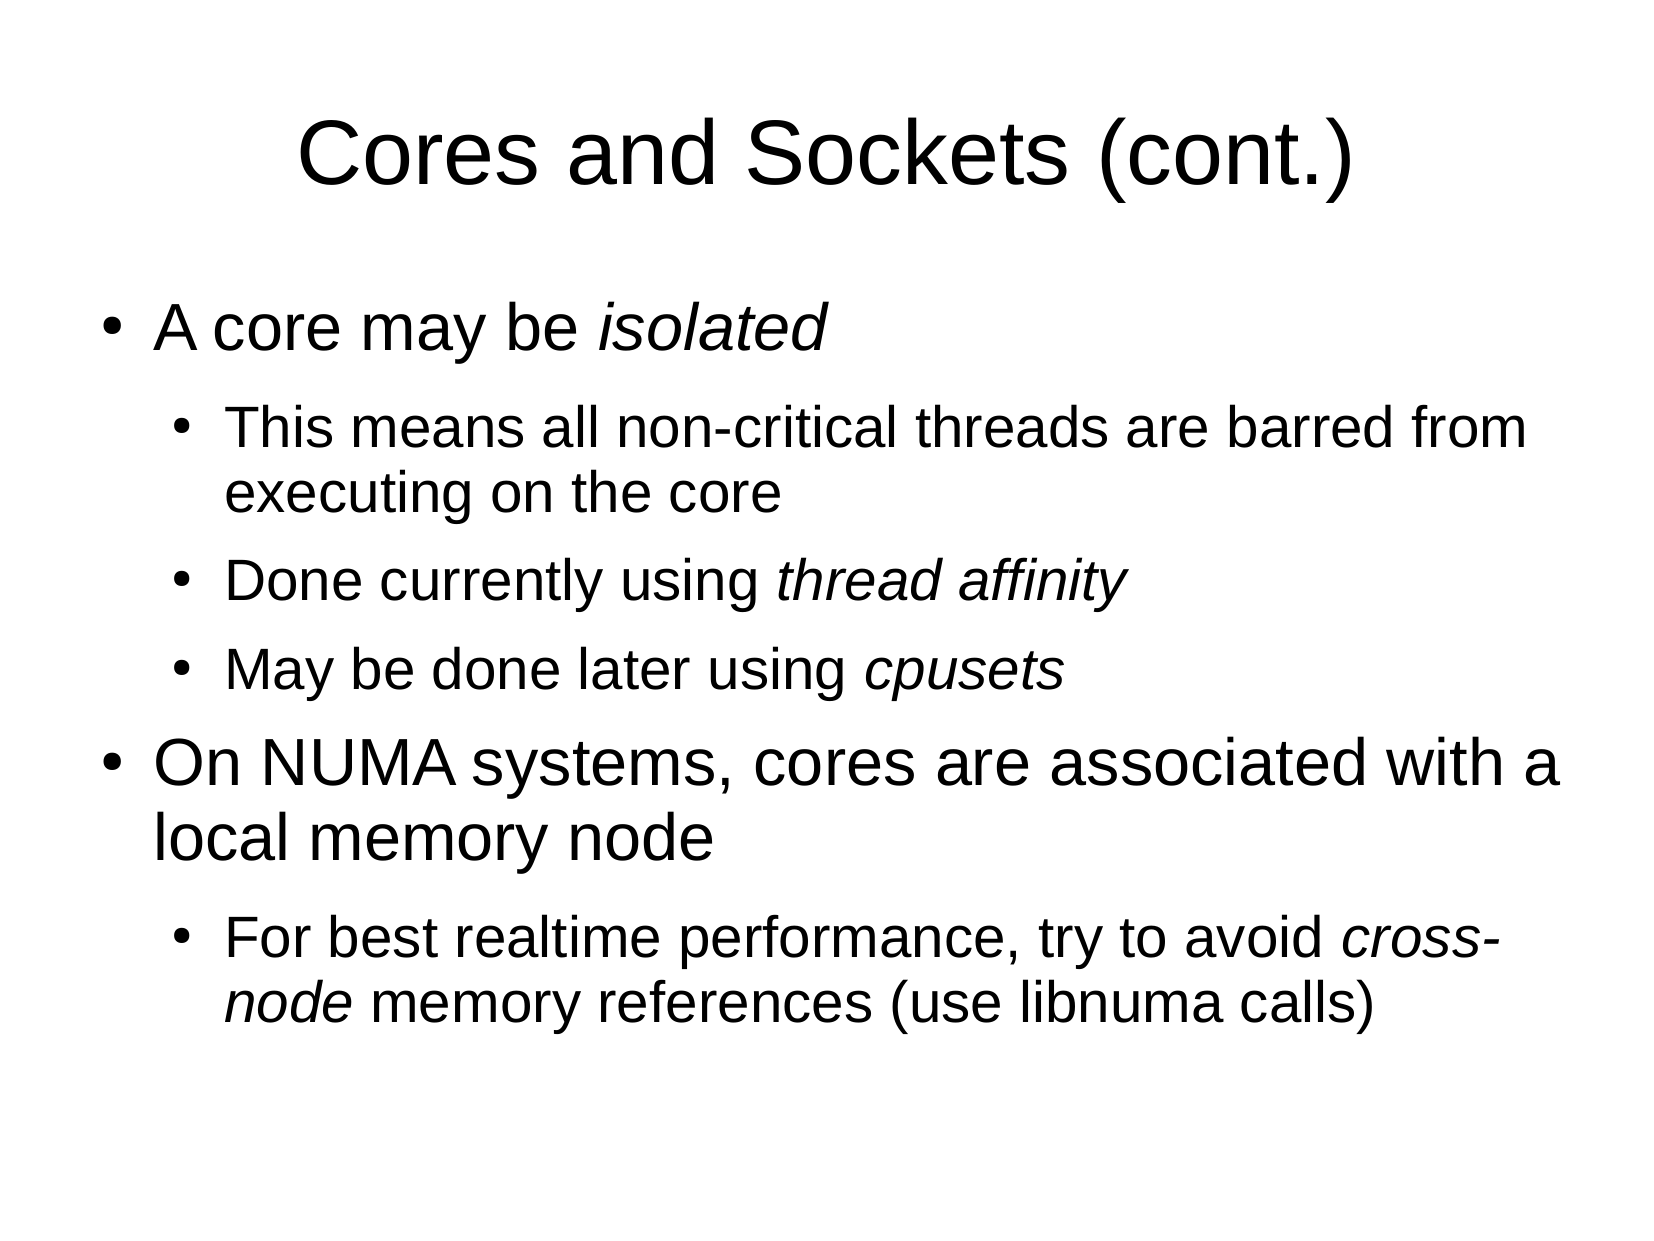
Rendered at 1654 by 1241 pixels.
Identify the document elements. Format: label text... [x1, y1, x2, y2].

list A core may be isolated This means all non-critical threads are barred from executing on the core Done currently using thread affinity May be done later using cpusets On NUMA systems, cores are associated with a local memory node For best realtime performance, try to avoid cross-node memory references (use libnuma calls) [82, 290, 1571, 1094]
title Cores and Sockets (cont.) [82, 56, 1571, 250]
